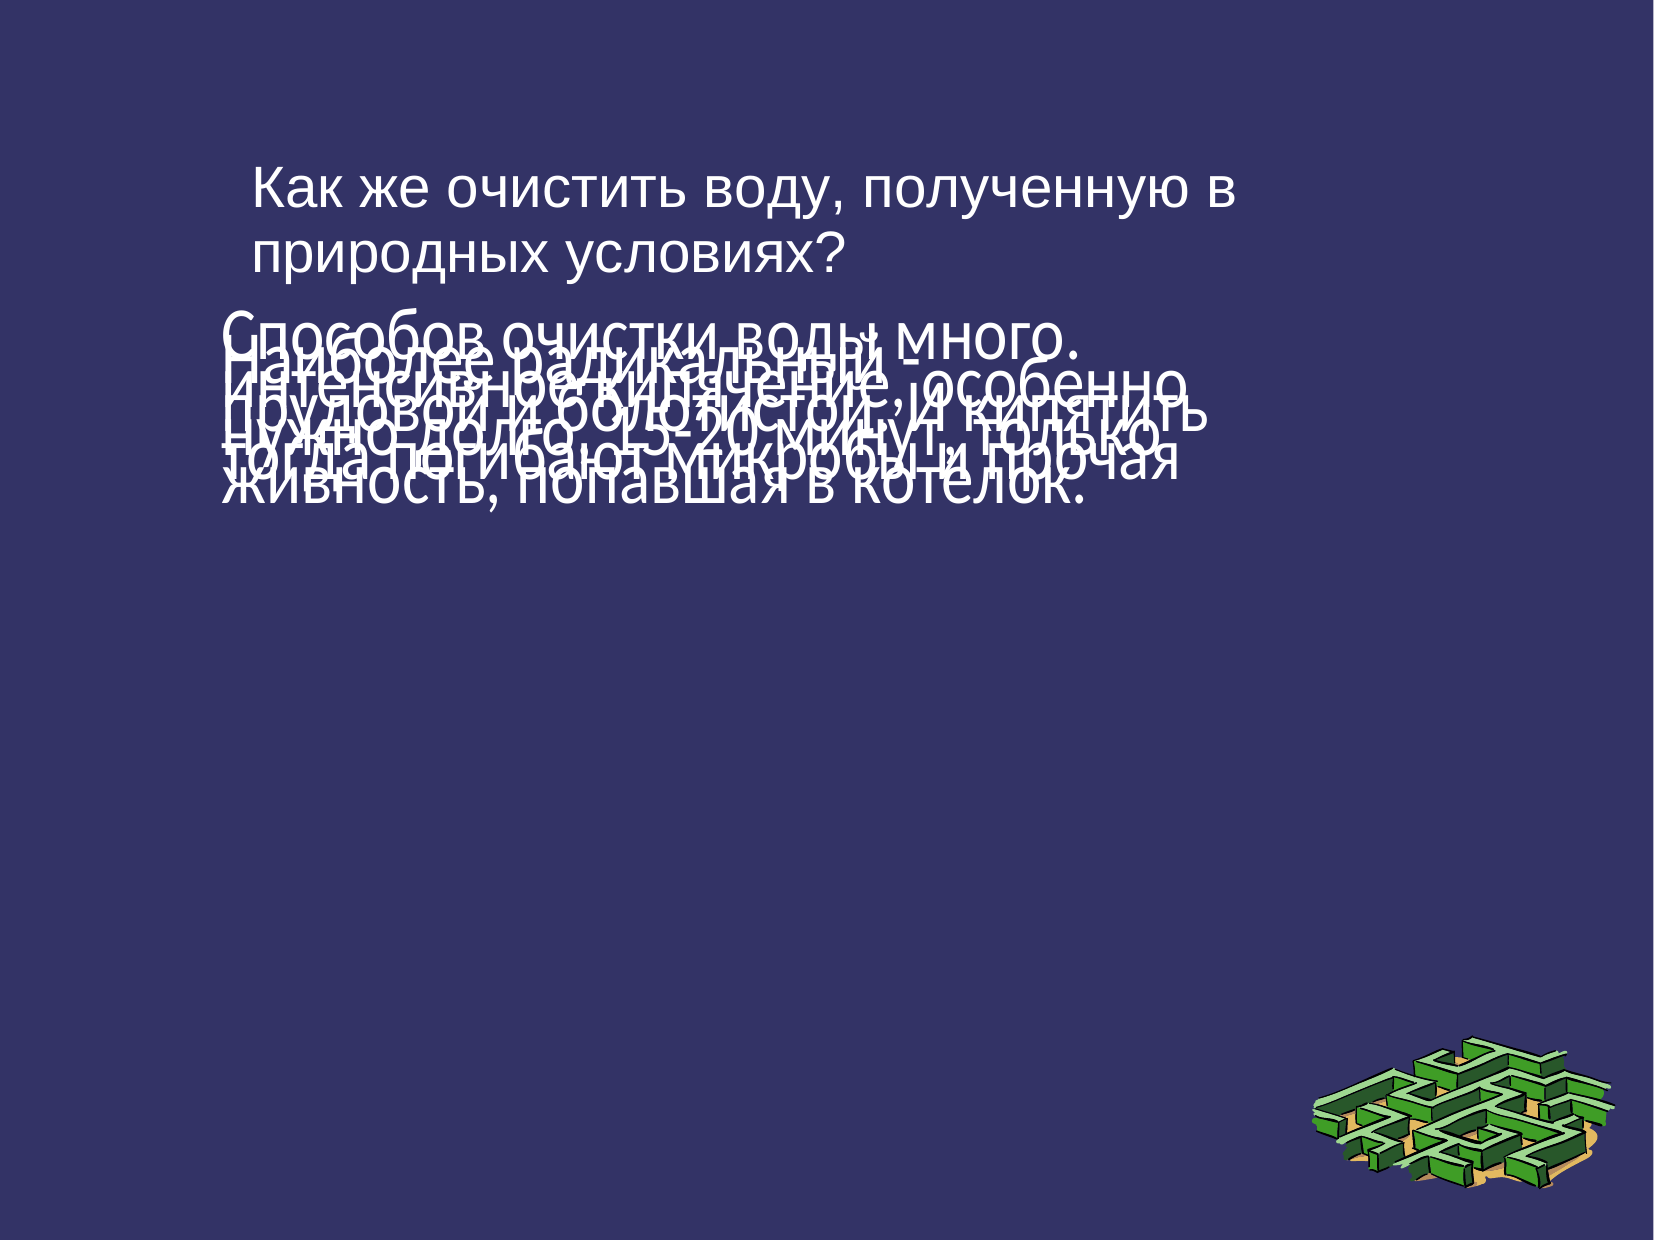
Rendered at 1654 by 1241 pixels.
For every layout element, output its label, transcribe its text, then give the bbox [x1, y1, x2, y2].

text_box Способов очистки воды много. Наиболее радикальный - интенсивное кипячение, особенно прудовой и болотистой. И кипятить нужно долго, 15-20 минут, только тогда погибают микробы и прочая живность, попавшая в котелок. [206, 346, 1300, 1004]
text_box Как же очистить воду, полученную в природных условиях? [236, 147, 1506, 293]
